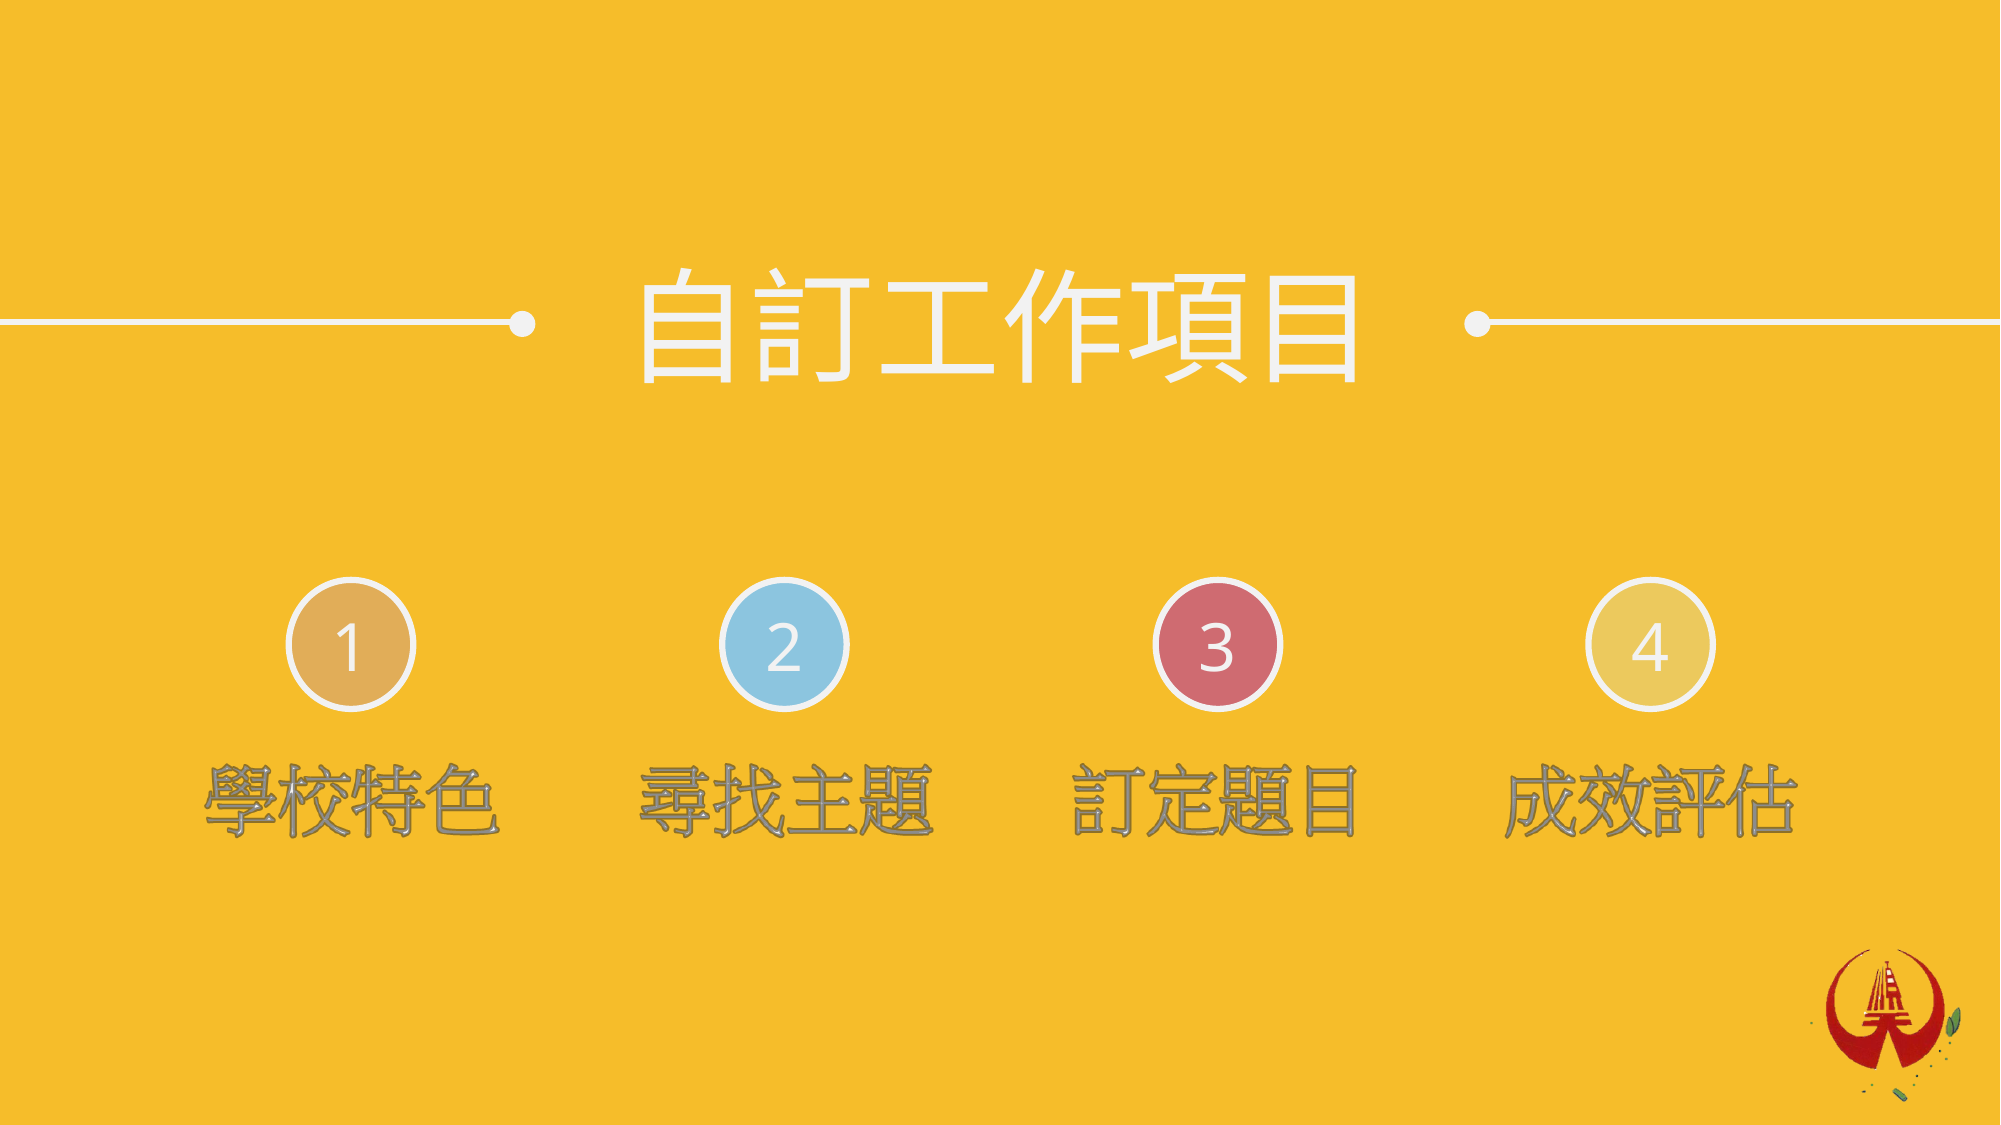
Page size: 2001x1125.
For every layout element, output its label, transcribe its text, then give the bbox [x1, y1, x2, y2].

picture [592, 727, 977, 890]
picture [1799, 941, 1967, 1109]
picture [1026, 727, 1411, 890]
text_box 自訂工作項目 [610, 240, 1390, 407]
picture [1458, 727, 1843, 890]
text_box 4 [1588, 579, 1713, 709]
text_box 1 [288, 579, 414, 709]
picture [158, 727, 543, 890]
text_box [509, 310, 536, 337]
text_box [1464, 310, 1491, 337]
text_box 2 [722, 579, 847, 709]
text_box 3 [1155, 579, 1281, 709]
